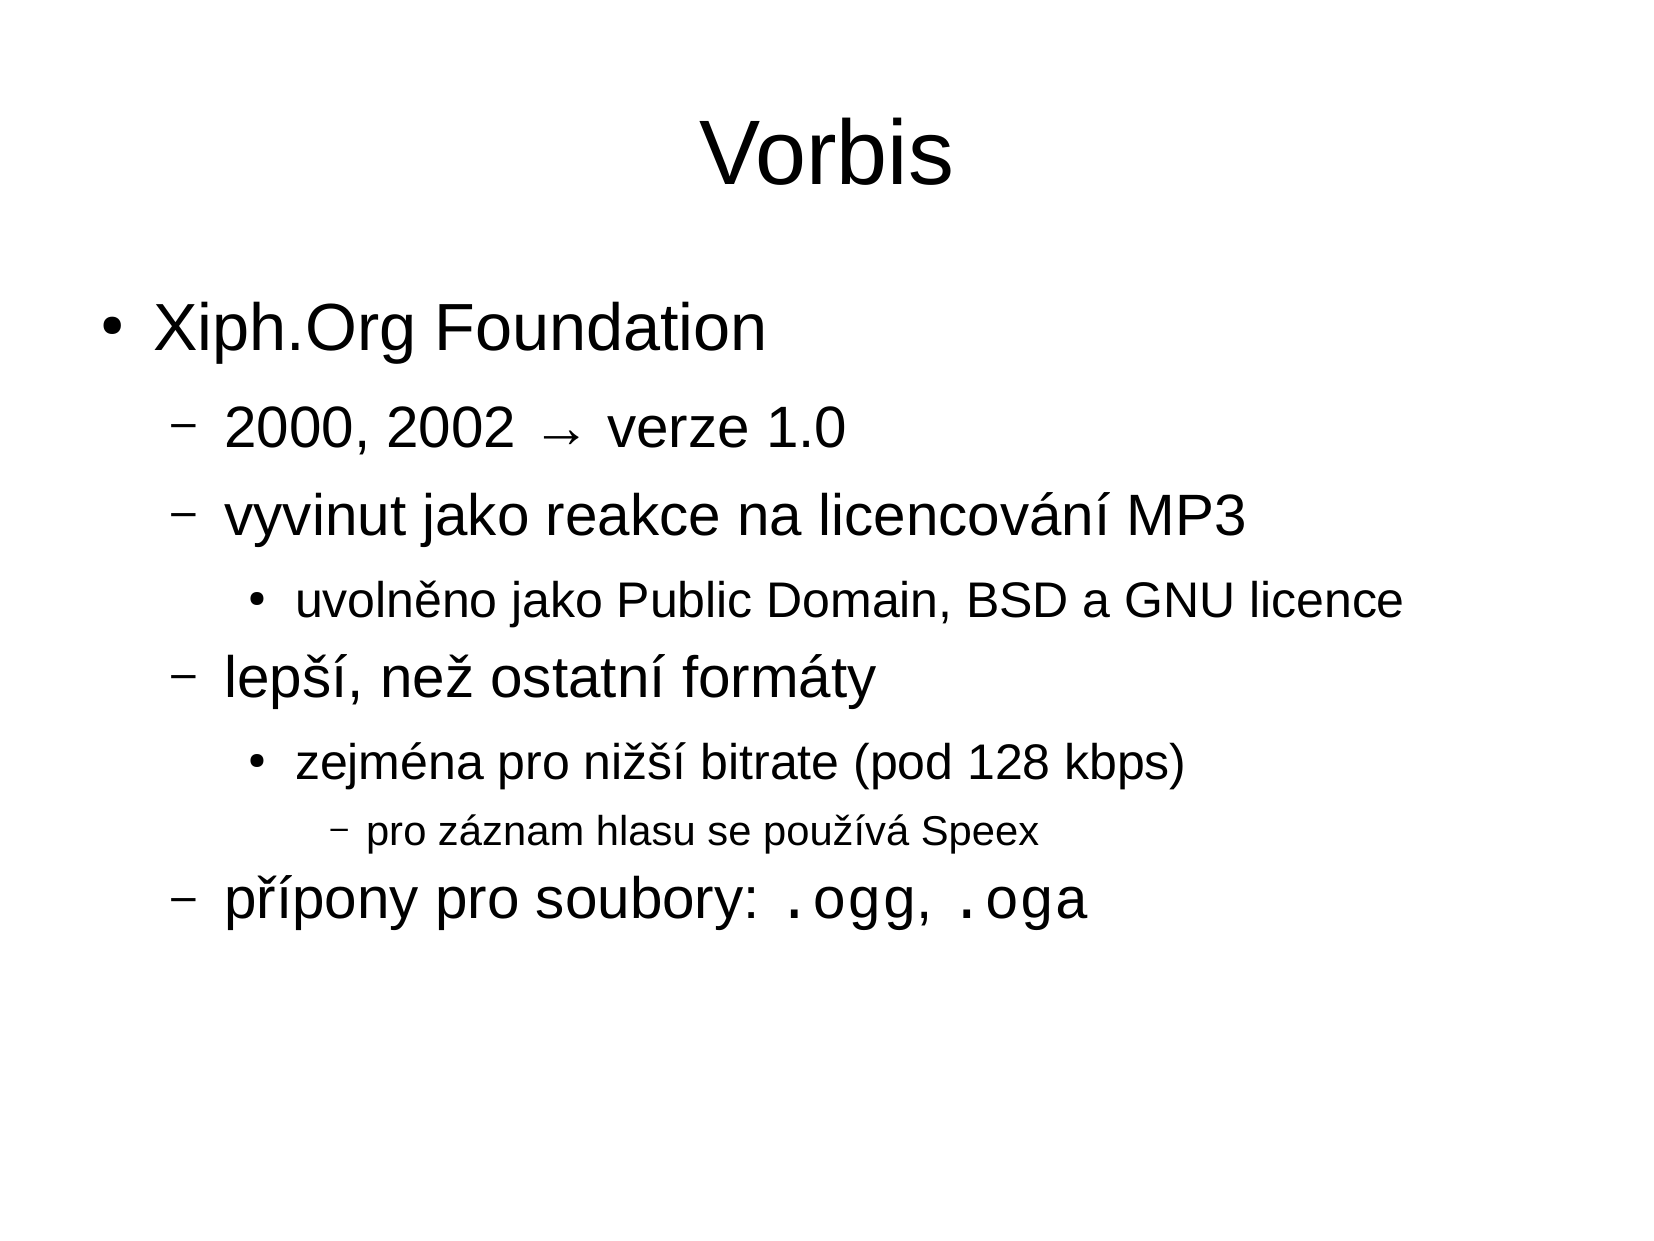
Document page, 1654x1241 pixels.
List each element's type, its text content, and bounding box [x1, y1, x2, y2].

title Vorbis [82, 49, 1571, 257]
list Xiph.Org Foundation 2000, 2002 → verze 1.0 vyvinut jako reakce na licencování MP3 uvolněno jako Public Domain, BSD a GNU licence lepší, než ostatní formáty zejména pro nižší bitrate (pod 128 kbps) pro záznam hlasu se používá Speex přípony pro soubory: .ogg, .oga [82, 290, 1571, 1109]
